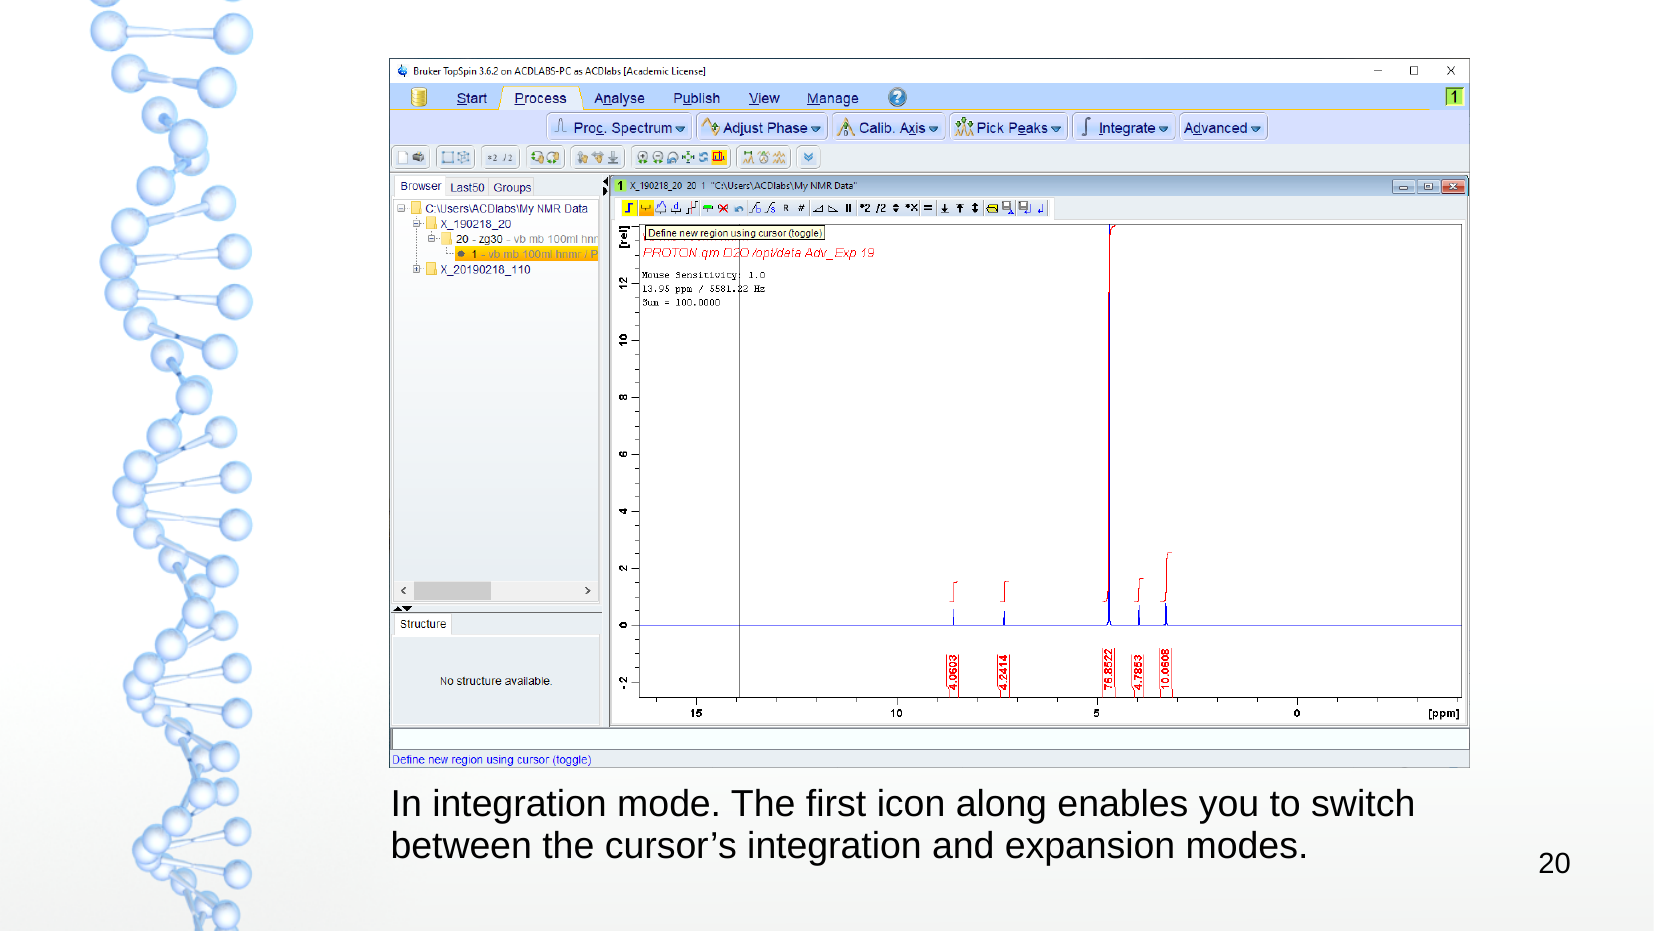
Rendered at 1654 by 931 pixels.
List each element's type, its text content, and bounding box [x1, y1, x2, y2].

picture [0, 0, 1654, 931]
text_box In integration mode. The first icon along enables you to switch between the cursor’s integration and expansion modes. [375, 775, 1441, 875]
